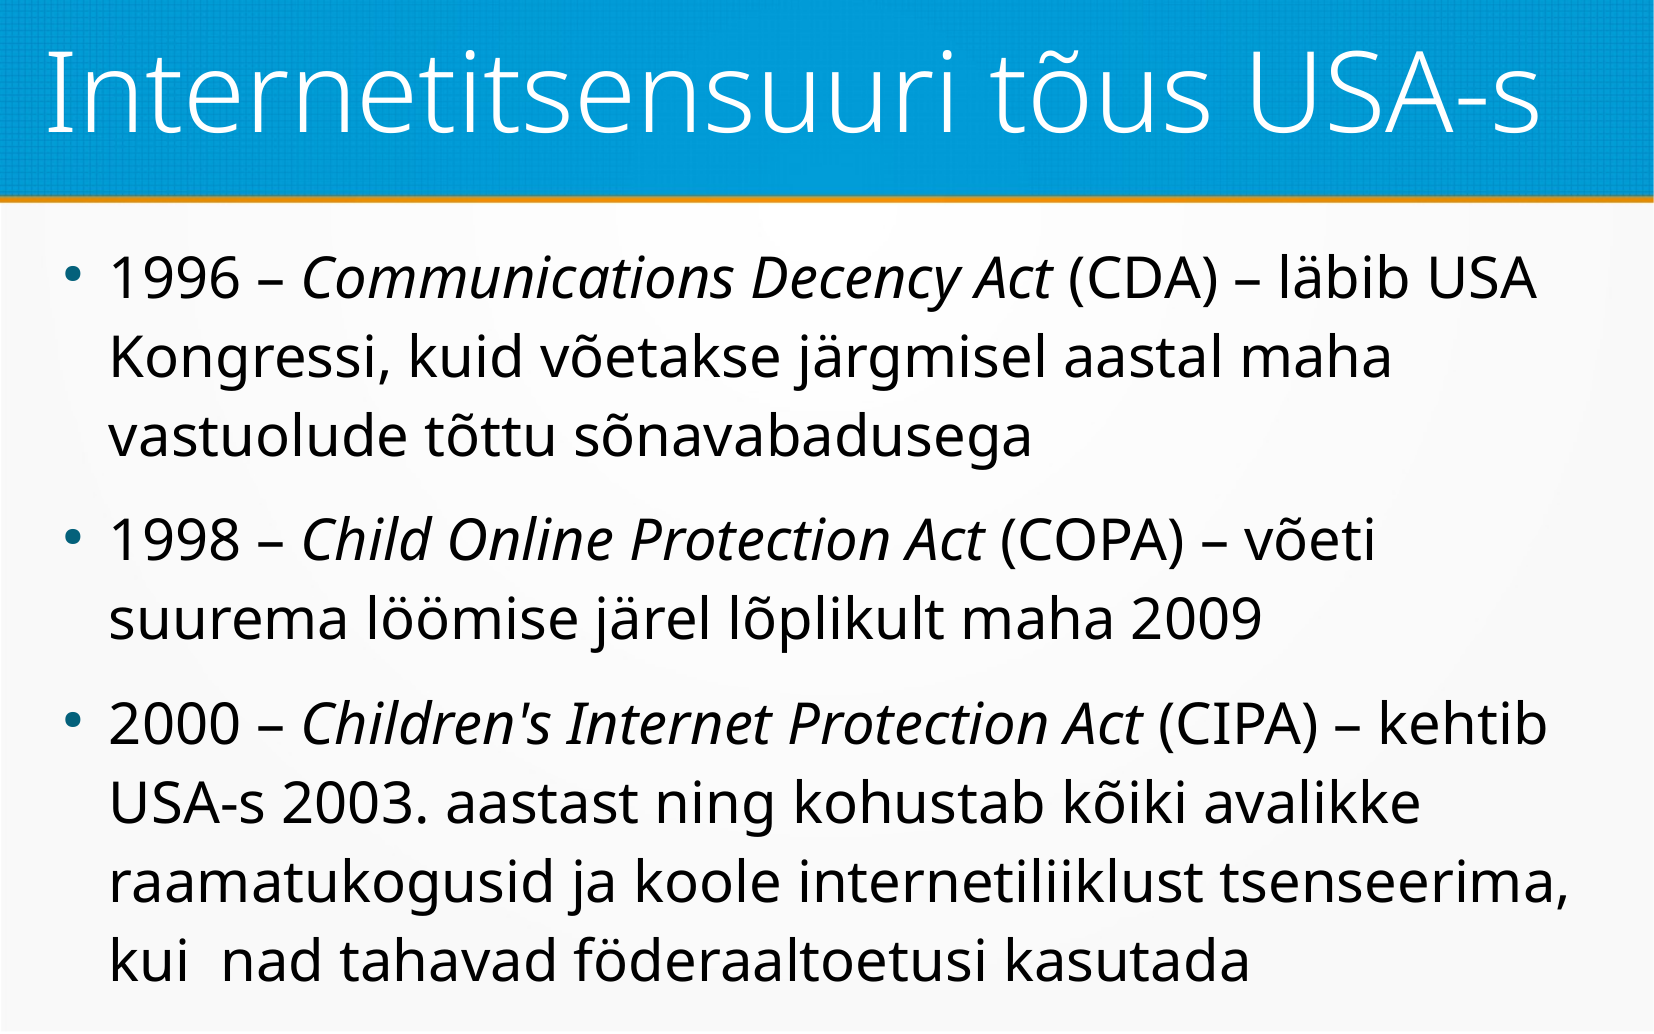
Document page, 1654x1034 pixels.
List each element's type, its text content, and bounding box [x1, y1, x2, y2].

title Internetitsensuuri tõus USA-s [43, 0, 1619, 166]
list 1996 – Communications Decency Act (CDA) – läbib USA Kongressi, kuid võetakse järgmisel aastal maha vastuolude tõttu sõnavabadusega 1998 – Child Online Protection Act (COPA) – võeti suurema löömise järel lõplikult maha 2009 2000 – Children's Internet Protection Act (CIPA) – kehtib USA-s 2003. aastast ning kohustab kõiki avalikke raamatukogusid ja koole internetiliiklust tsenseerima, kui nad tahavad föderaaltoetusi kasutada [47, 236, 1607, 1002]
picture [0, 195, 1654, 1034]
